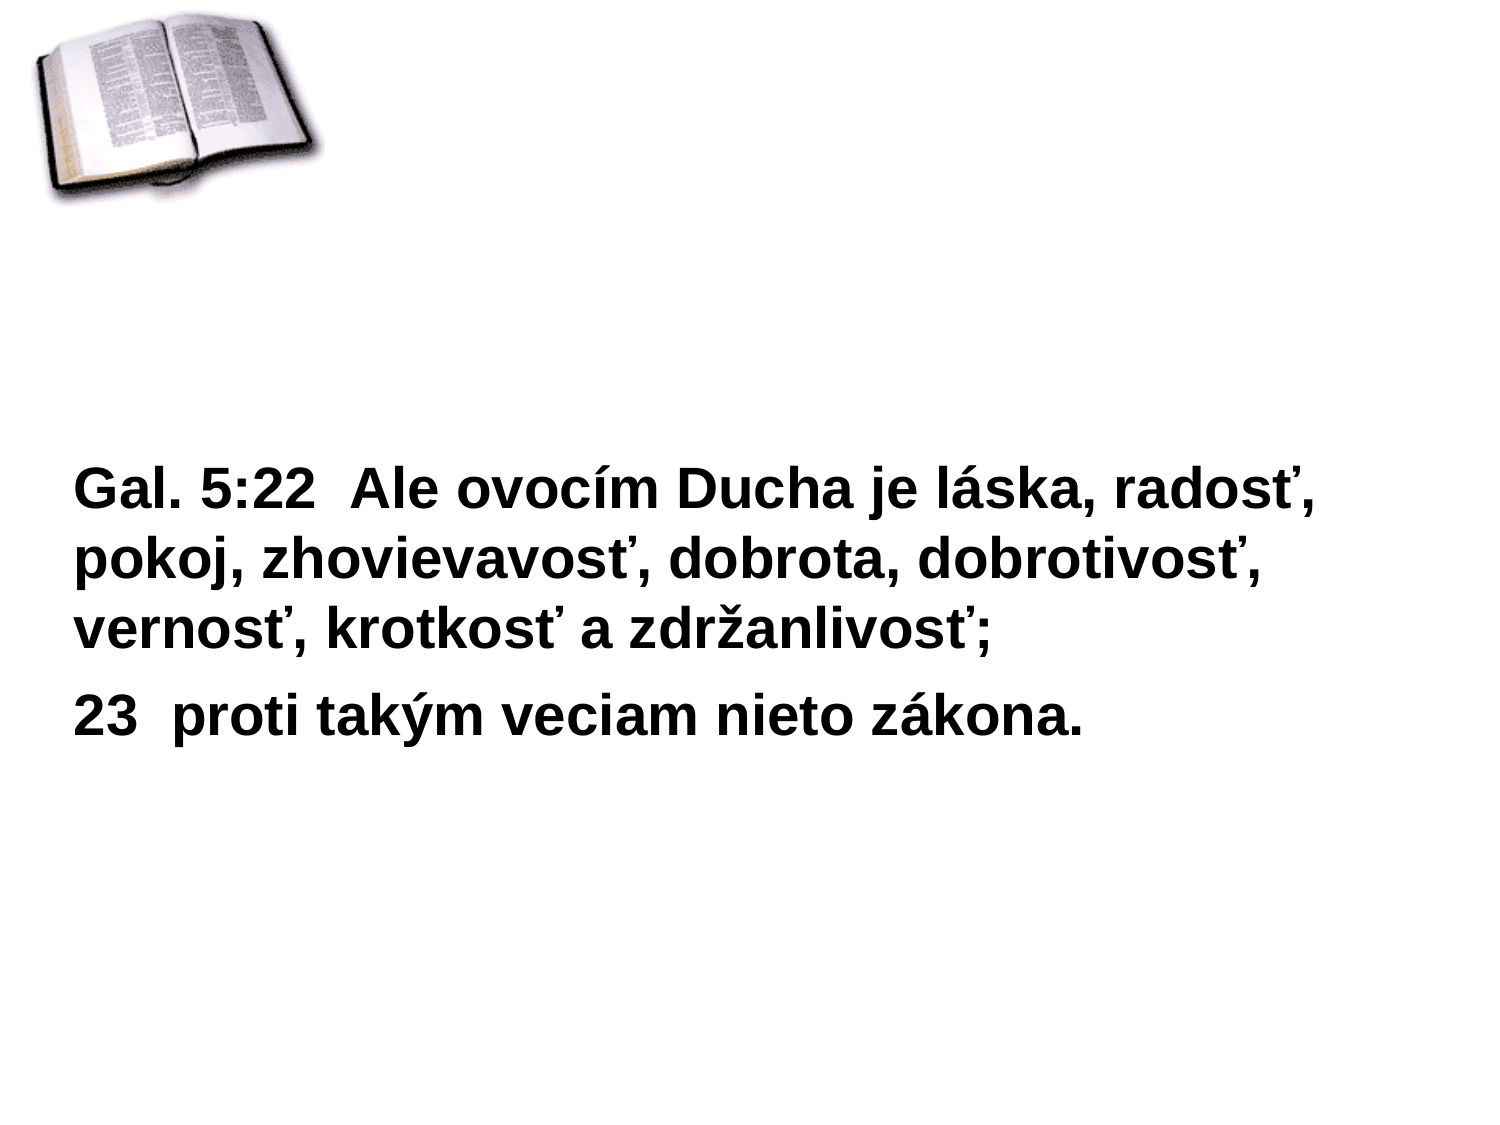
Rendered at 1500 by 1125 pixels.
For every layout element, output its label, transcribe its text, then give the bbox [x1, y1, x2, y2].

list Gal. 5:22 Ale ovocím Ducha je láska, radosť, pokoj, zhovievavosť, dobrota, dobrotivosť, vernosť, krotkosť a zdržanlivosť; 23 proti takým veciam nieto zákona. [59, 442, 1410, 928]
picture [23, 3, 325, 207]
